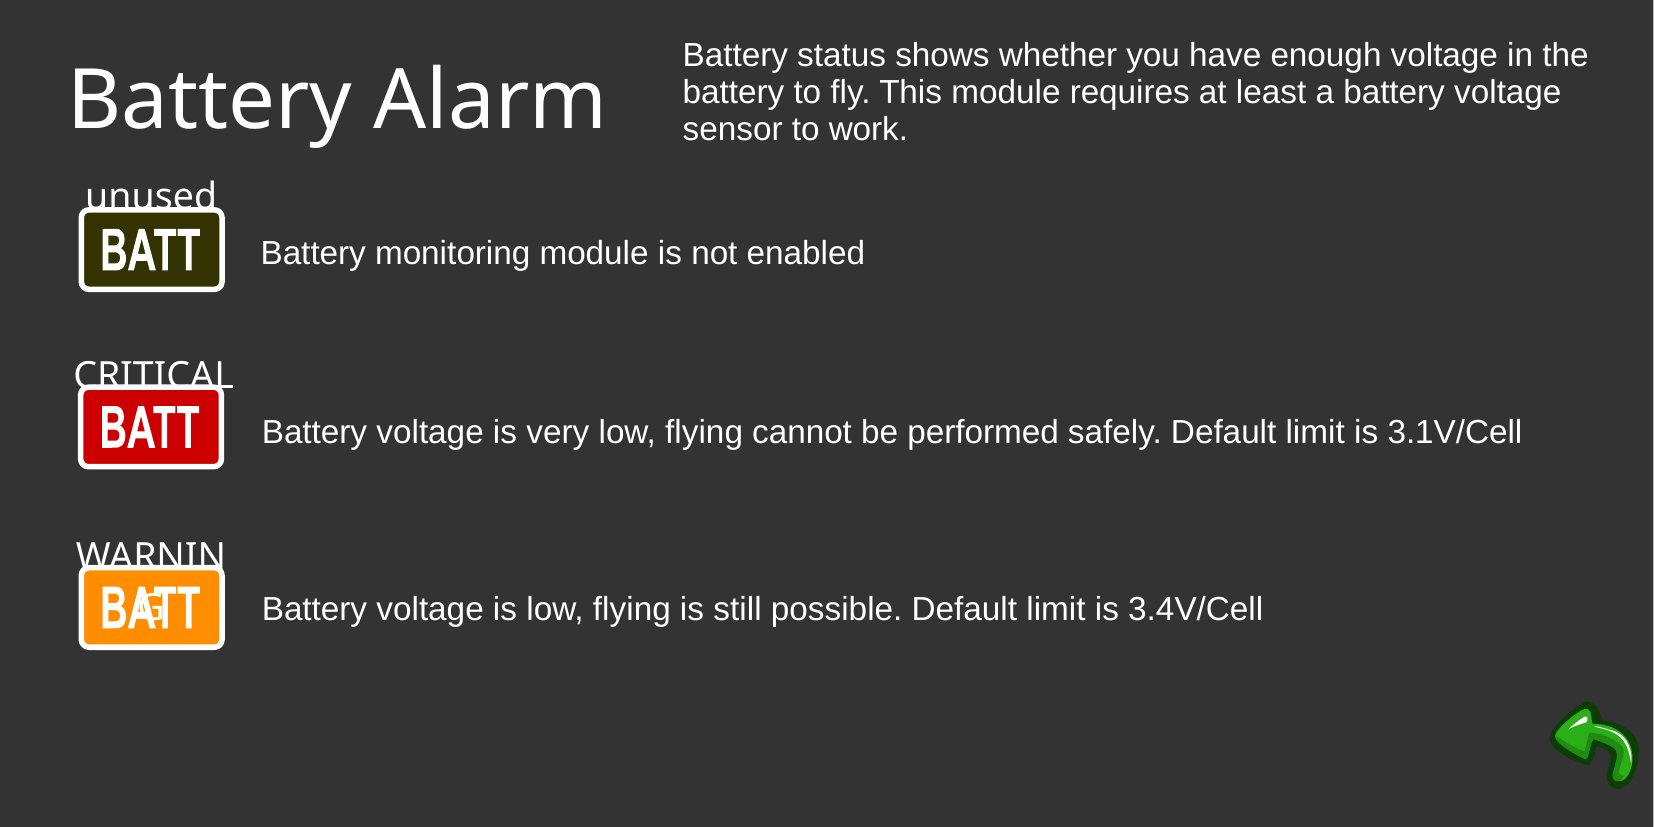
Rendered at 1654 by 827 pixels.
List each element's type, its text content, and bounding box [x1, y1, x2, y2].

picture [71, 377, 231, 477]
text_box Battery monitoring module is not enabled [260, 220, 1591, 286]
picture [1542, 698, 1643, 799]
text_box Battery status shows whether you have enough voltage in the battery to fly. This module requires at least a battery voltage sensor to work. [682, 36, 1617, 148]
text_box WARNING [55, 522, 247, 571]
text_box CRITICAL [58, 341, 250, 390]
text_box Battery Alarm [52, 31, 717, 120]
text_box Battery voltage is low, flying is still possible. Default limit is 3.4V/Cell [261, 576, 1592, 642]
text_box Battery voltage is very low, flying cannot be performed safely. Default limit is 3.1V/Cell [261, 399, 1592, 465]
text_box unused [55, 162, 247, 210]
picture [71, 558, 232, 657]
picture [71, 200, 232, 299]
